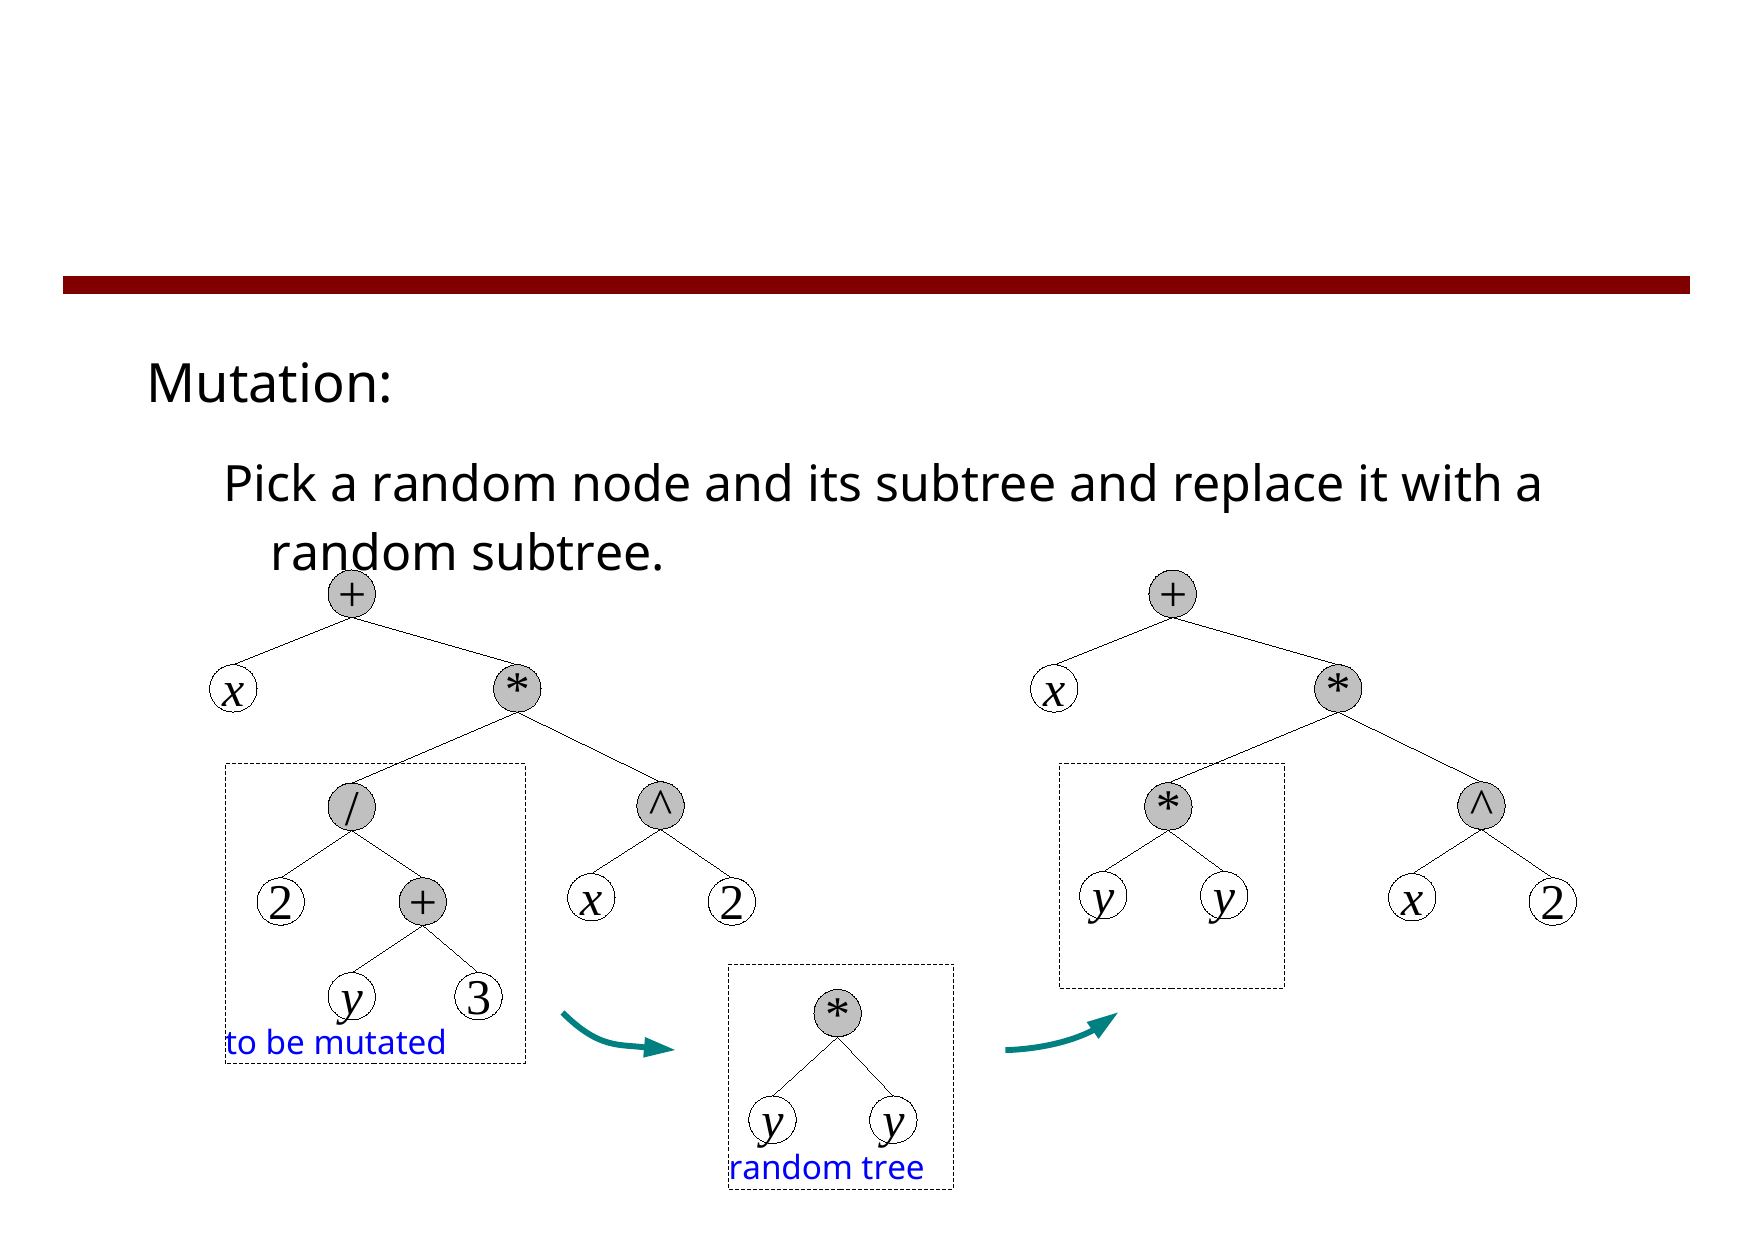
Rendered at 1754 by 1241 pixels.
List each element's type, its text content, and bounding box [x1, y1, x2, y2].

text_box random tree [728, 964, 954, 1190]
text_box + [1148, 570, 1197, 618]
text_box 2 [1529, 877, 1577, 926]
text_box y [1200, 871, 1248, 919]
text_box x [567, 873, 616, 921]
text_box x [1030, 664, 1078, 713]
text_box to be mutated [225, 763, 526, 1064]
text_box y [1079, 871, 1127, 919]
text_box x [209, 664, 258, 713]
text_box x [1388, 873, 1436, 921]
text_box ^ [1457, 781, 1506, 830]
list Mutation: Pick a random node and its subtree and replace it with a random subtree. [128, 344, 1627, 1127]
text_box ^ [636, 781, 685, 830]
text_box * [493, 664, 542, 712]
text_box 2 [708, 877, 756, 926]
text_box * [1314, 664, 1362, 713]
text_box + [328, 569, 376, 618]
text_box * [1144, 782, 1193, 831]
